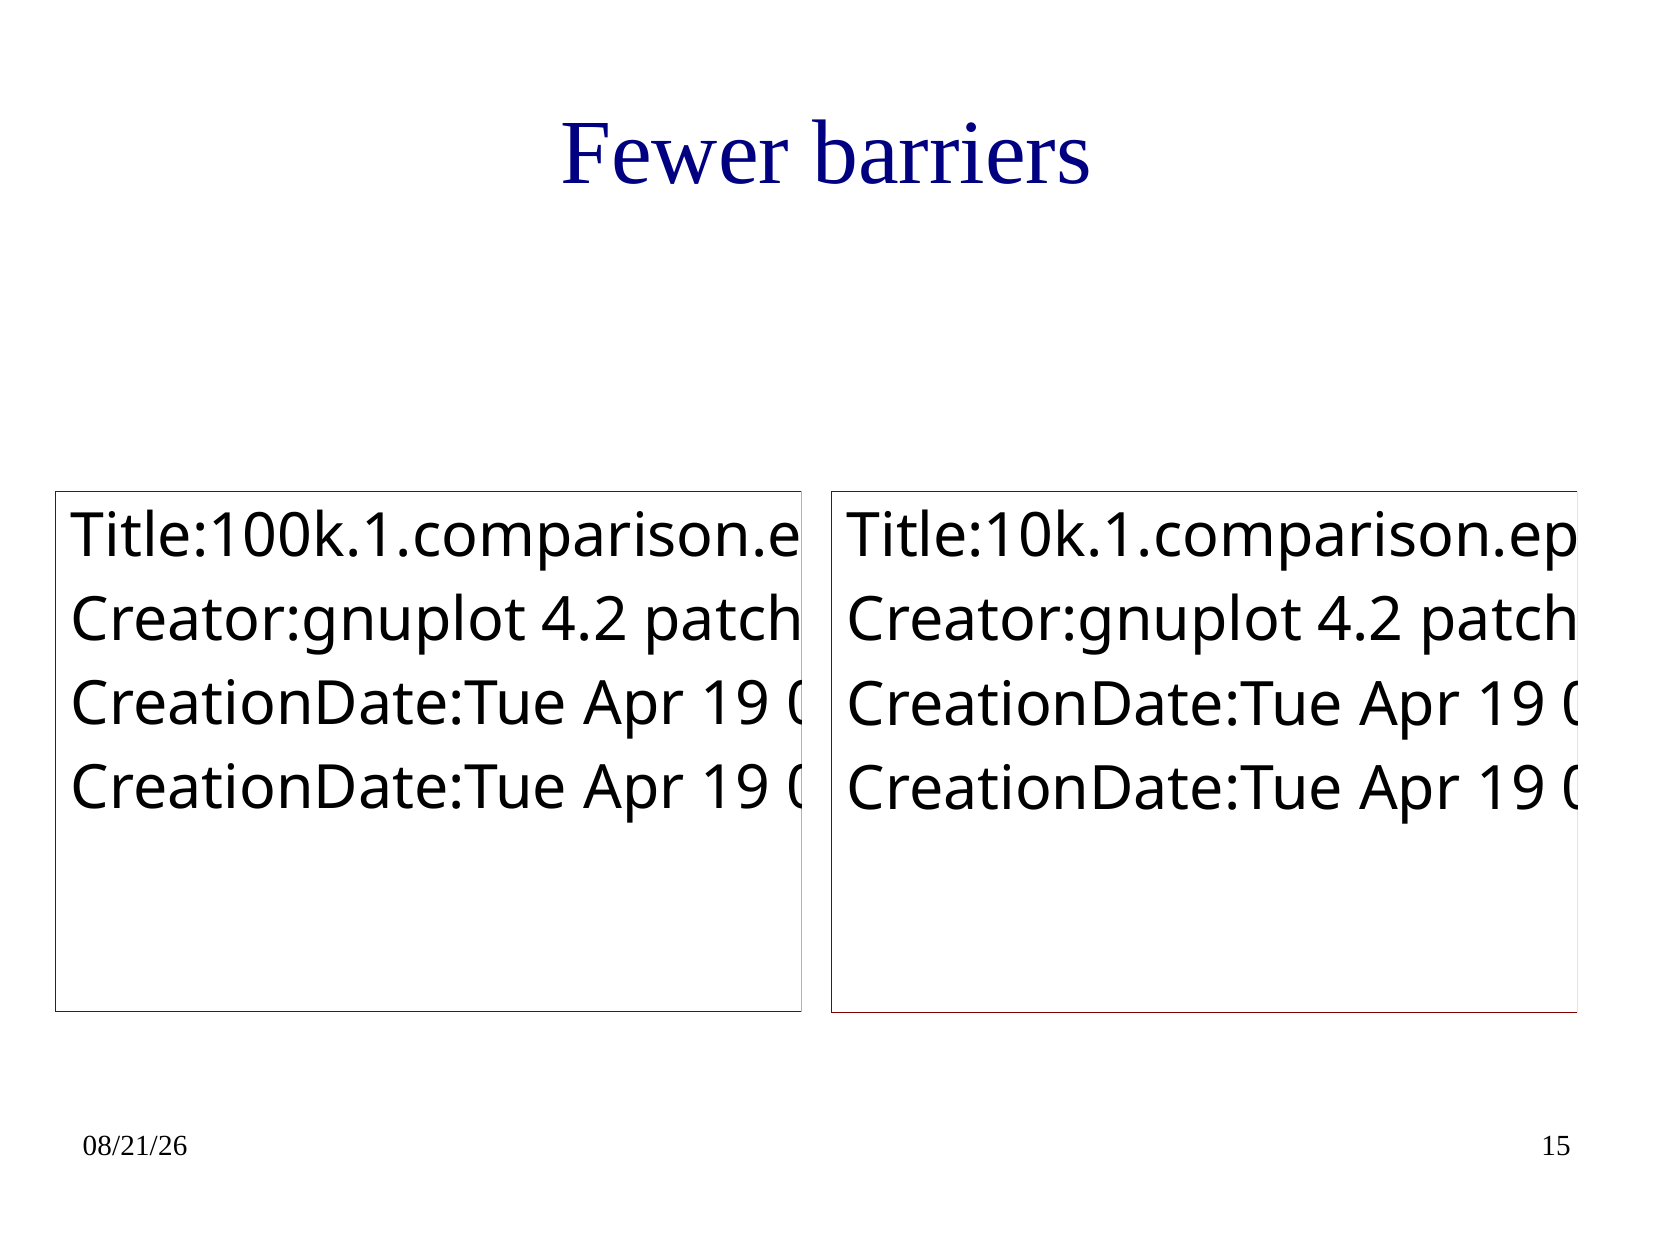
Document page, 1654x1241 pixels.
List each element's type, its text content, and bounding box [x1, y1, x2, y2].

picture [51, 487, 802, 1012]
title Fewer barriers [82, 49, 1571, 257]
picture [827, 487, 1578, 1013]
